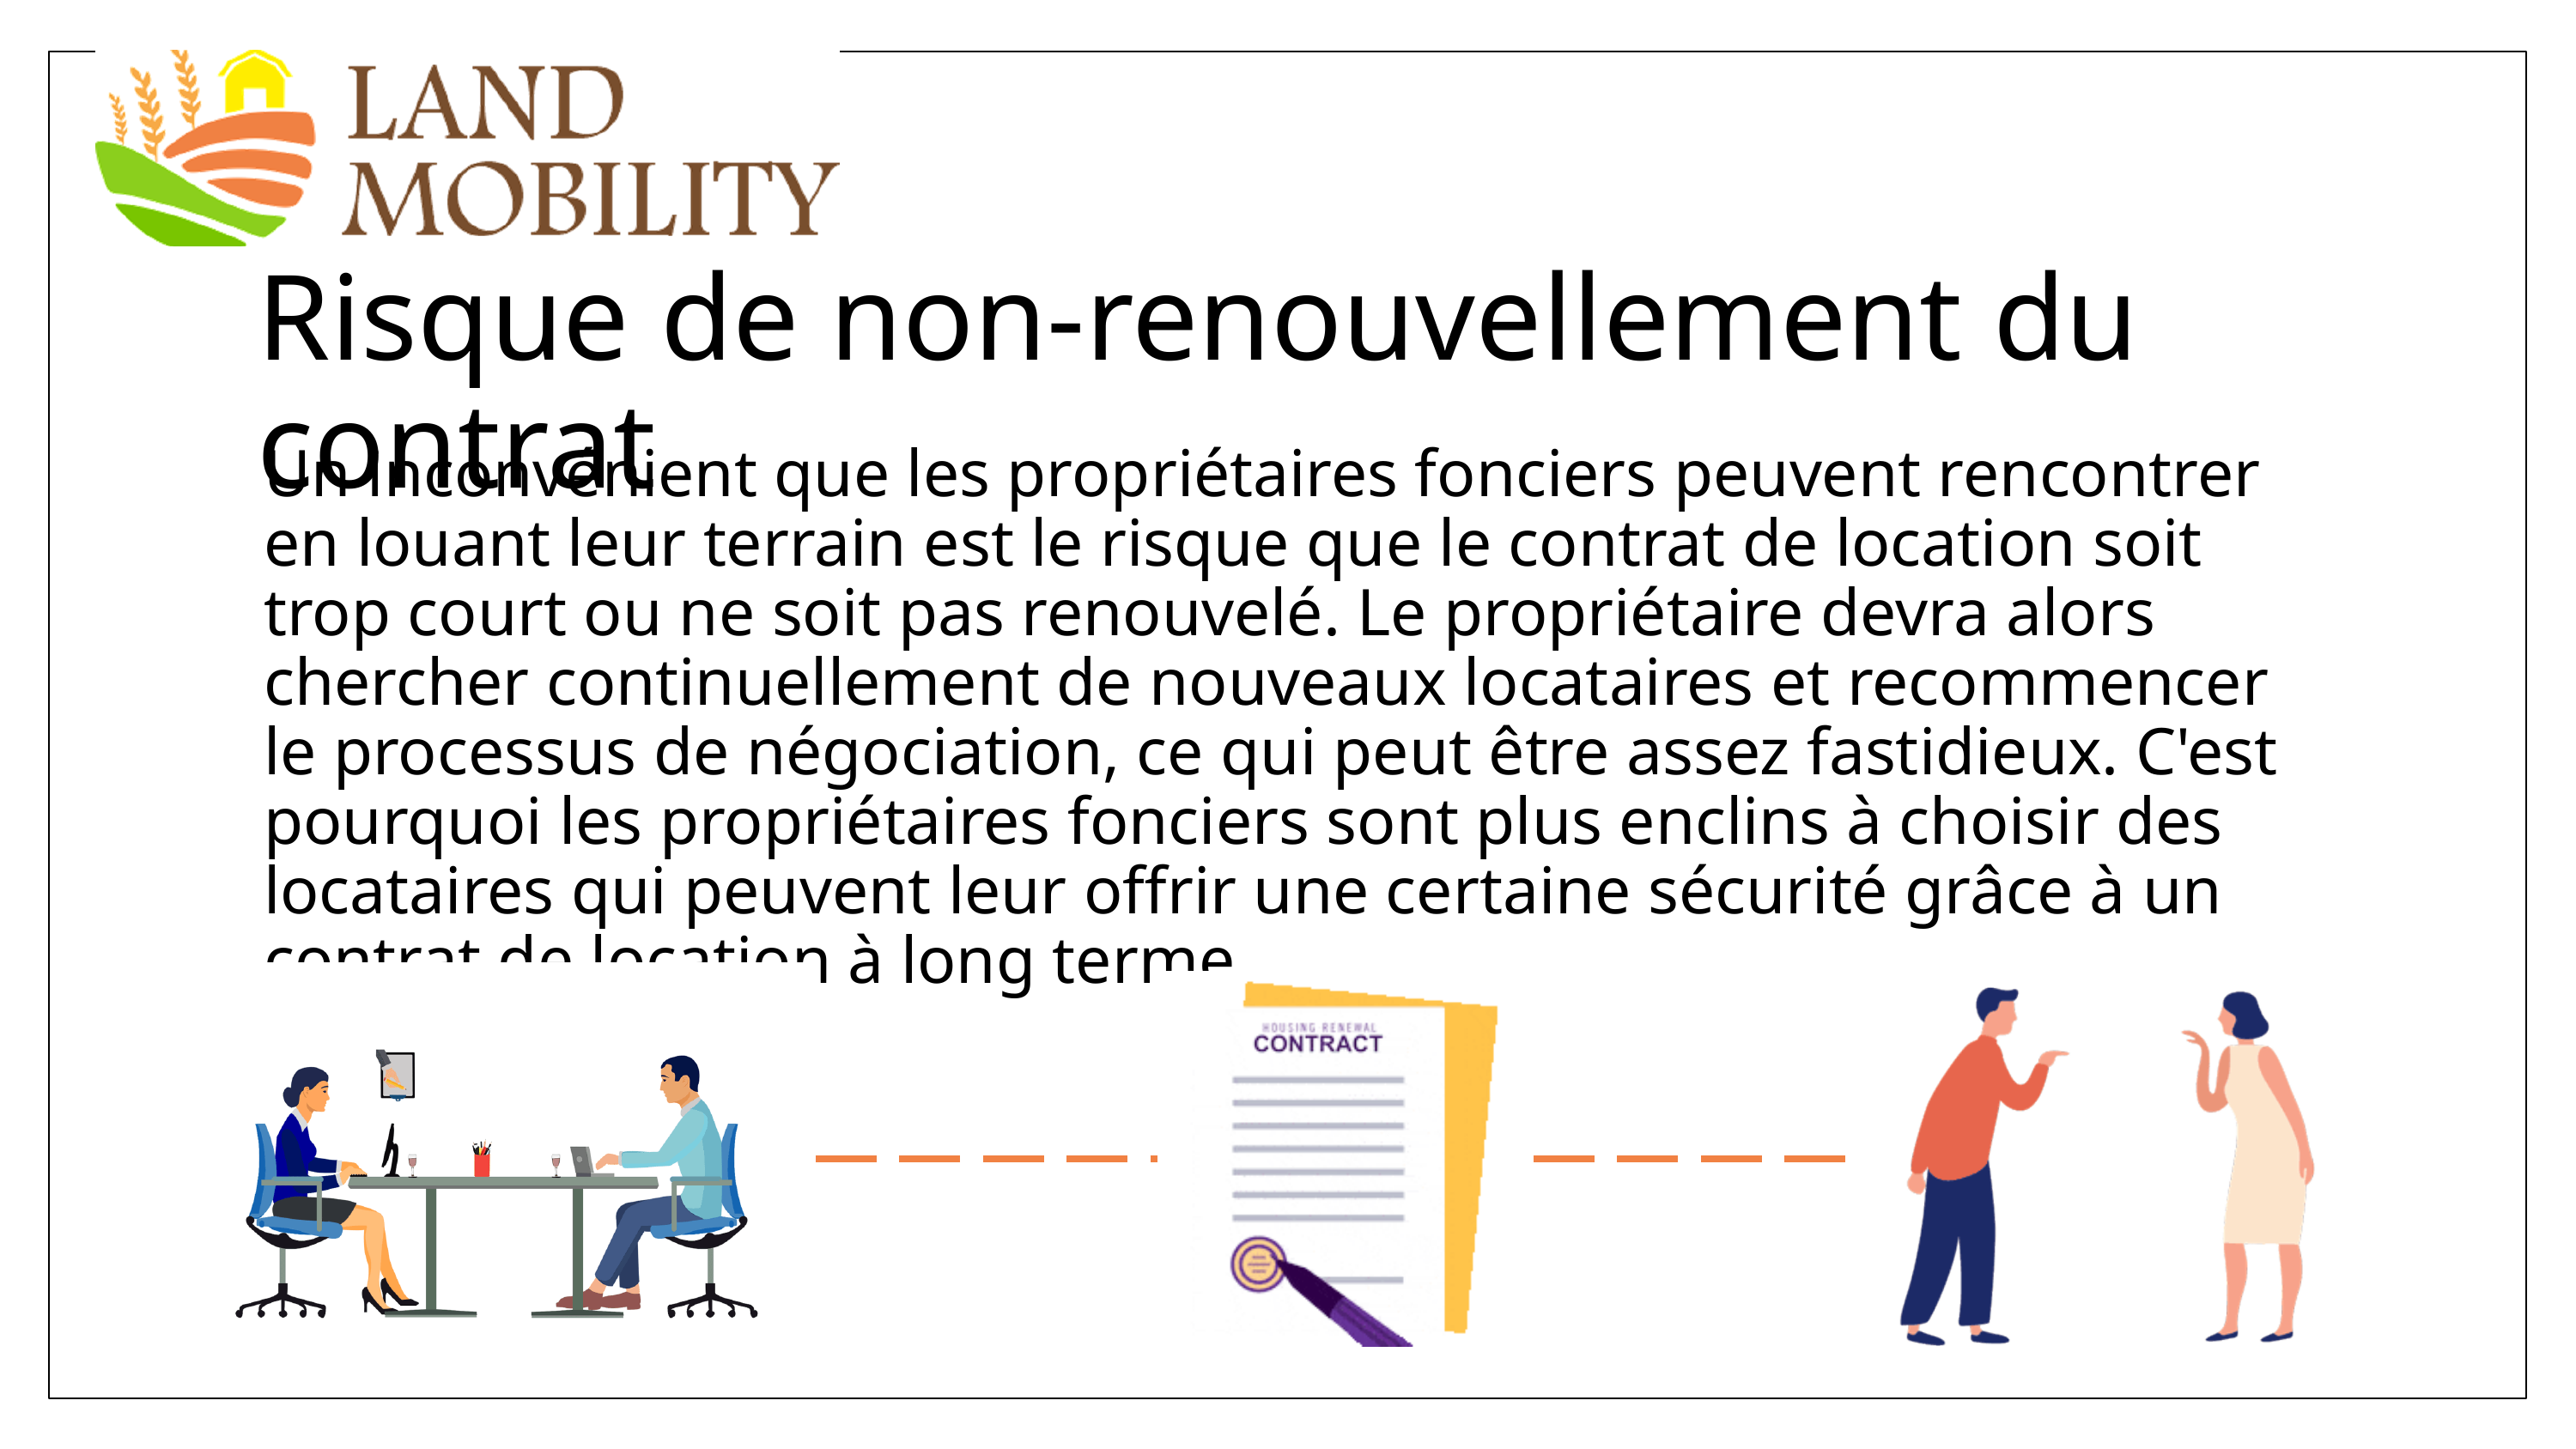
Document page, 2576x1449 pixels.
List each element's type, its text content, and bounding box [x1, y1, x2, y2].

picture [193, 962, 816, 1355]
picture [1157, 971, 1534, 1347]
title Risque de non-renouvellement du contrat [245, 252, 2331, 408]
list Un inconvénient que les propriétaires fonciers peuvent rencontrer en louant leur terrain est le risque que le contrat de location soit trop court ou ne soit pas renouvelé. Le propriétaire devra alors chercher continuellement de nouveaux locataires et recommencer le processus de négociation, ce qui peut être assez fastidieux. C'est pourquoi les propriétaires fonciers sont plus enclins à choisir des locataires qui peuvent leur offrir une certaine sécurité grâce à un contrat de location à long terme. [241, 434, 2328, 1288]
picture [95, 50, 840, 246]
picture [1855, 917, 2531, 1401]
